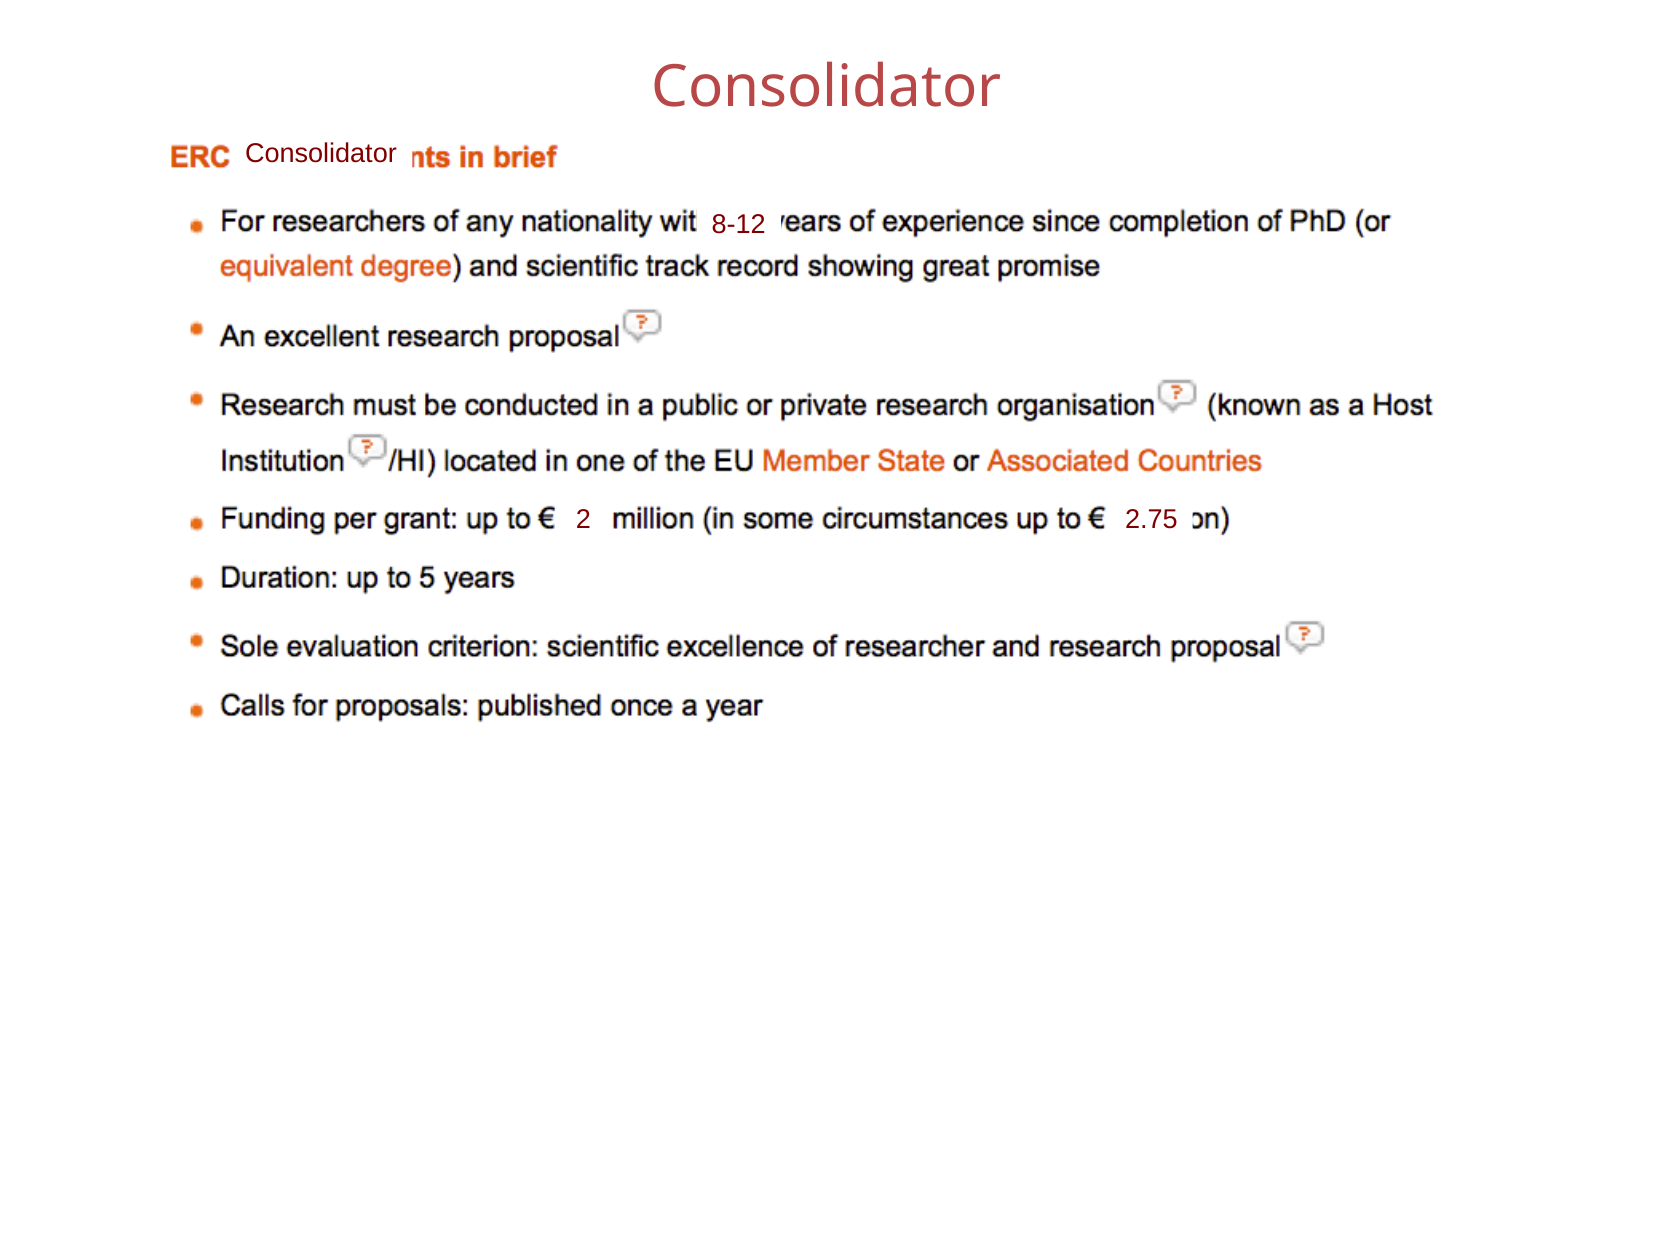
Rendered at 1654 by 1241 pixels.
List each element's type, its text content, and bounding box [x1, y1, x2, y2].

picture [127, 118, 1537, 735]
text_box Consolidator [230, 130, 413, 176]
title Consolidator [82, 38, 1571, 129]
text_box 2.75 [1110, 496, 1193, 542]
text_box 2 [561, 496, 606, 542]
text_box 8-12 [696, 201, 781, 247]
